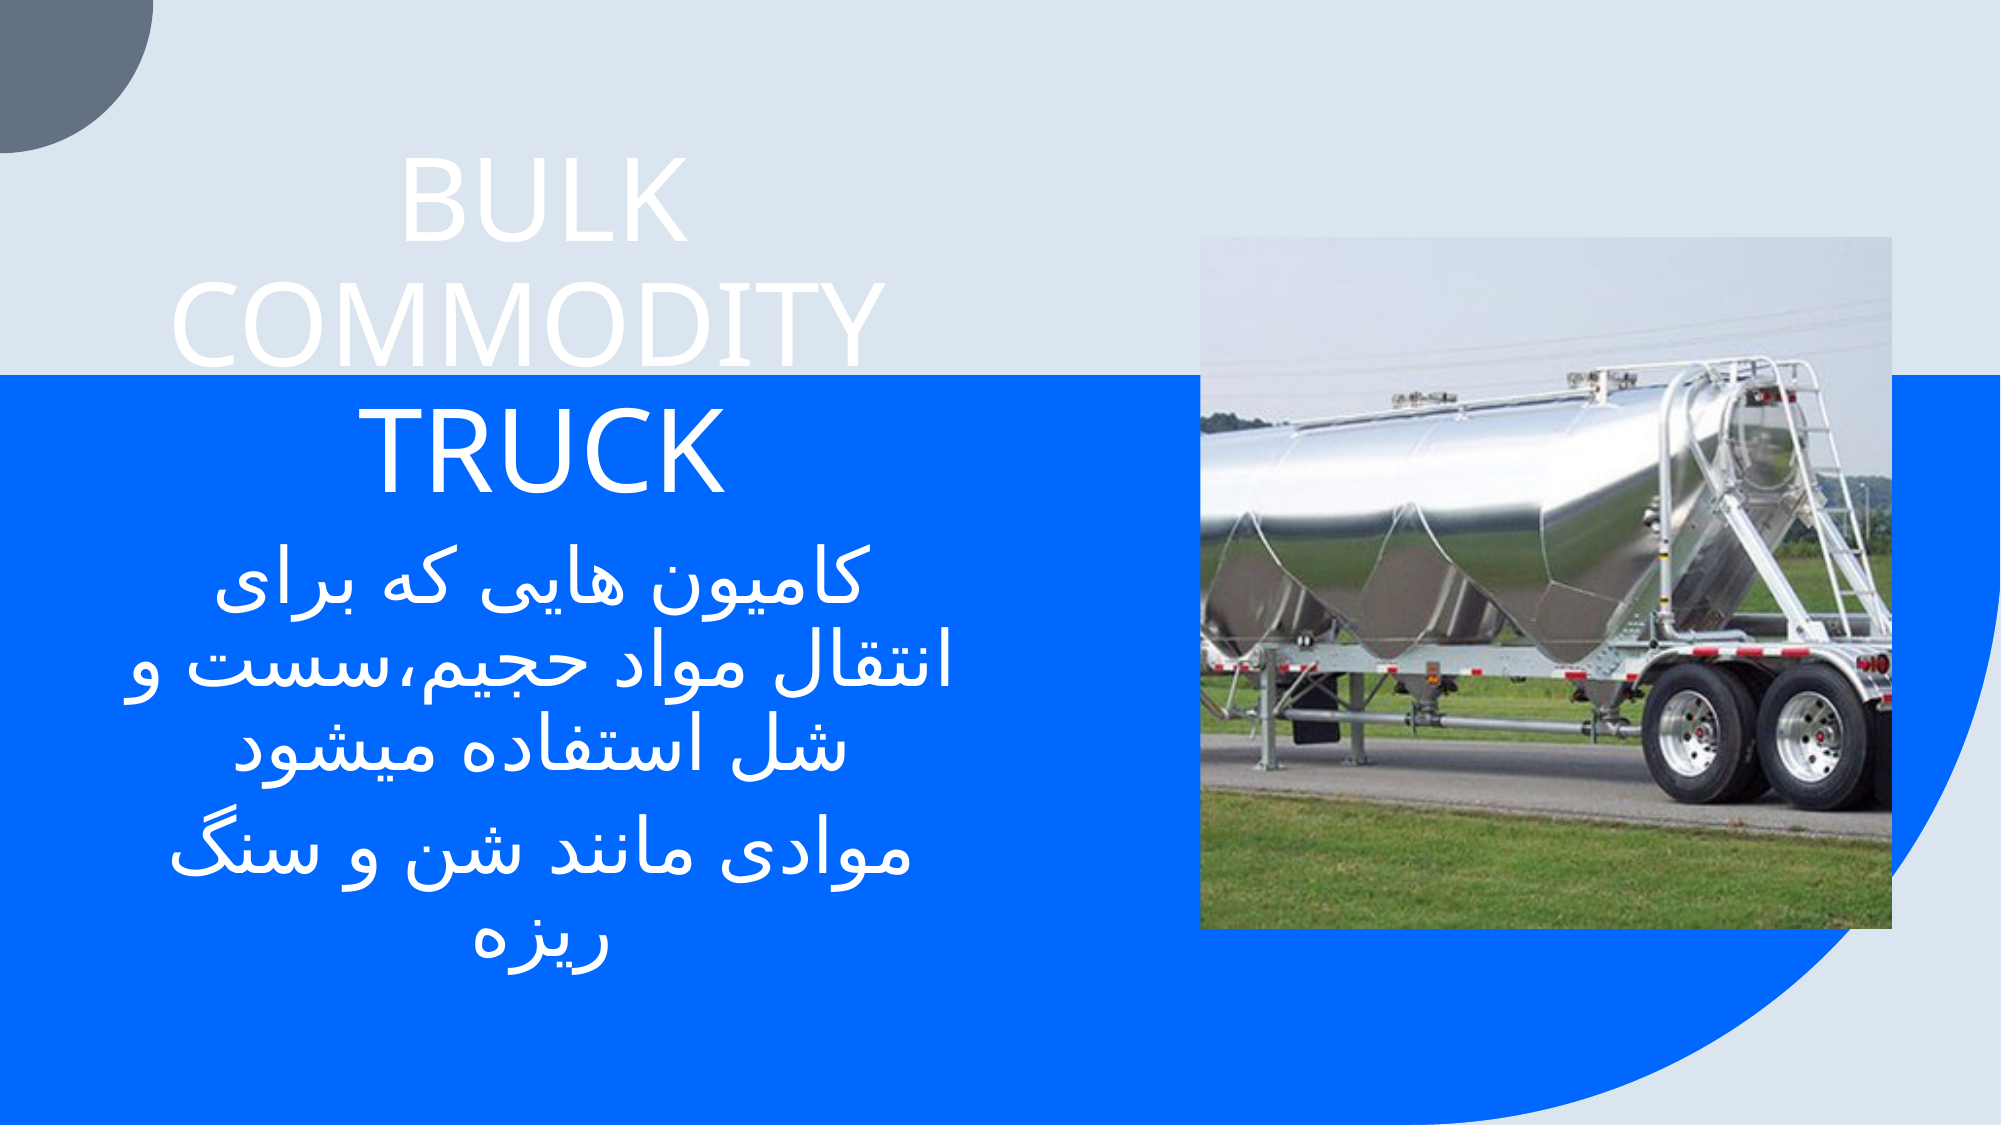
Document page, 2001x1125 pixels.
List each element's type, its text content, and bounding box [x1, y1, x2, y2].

list BULK COMMODITY TRUCK کامیون هایی که برای انتقال مواد حجیم،سست و شل استفاده میشود موادی مانند شن و سنگ ریزه [99, 133, 985, 990]
picture [1200, 237, 1892, 929]
